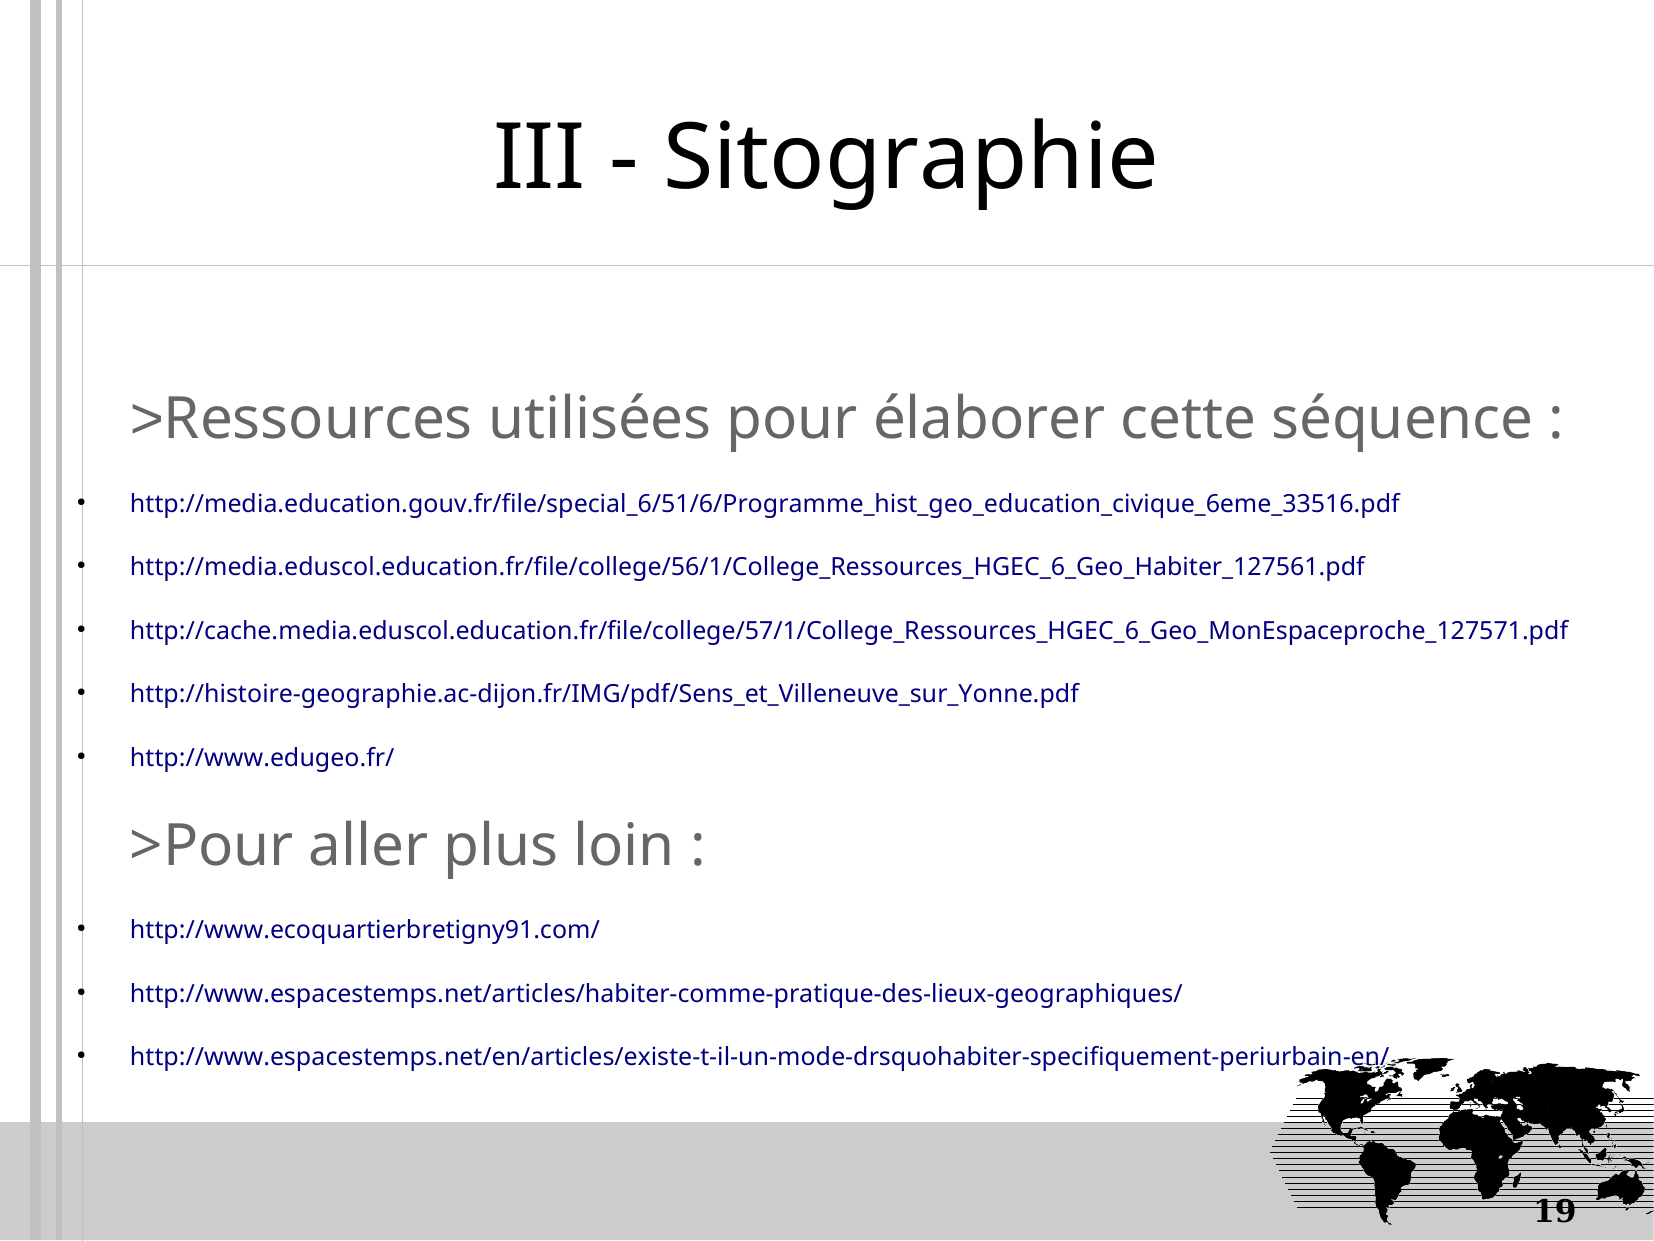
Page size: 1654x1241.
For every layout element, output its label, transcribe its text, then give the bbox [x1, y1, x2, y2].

picture [1293, 1189, 1654, 1235]
title III - Sitographie [82, 0, 1571, 290]
list >Ressources utilisées pour élaborer cette séquence : http://media.education.gouv.fr/file/special_6/51/6/Programme_hist_geo_education_civique_6eme_33516.pdf http://media.eduscol.education.fr/file/college/56/1/College_Ressources_HGEC_6_Geo_Habiter_127561.pdf http://cache.media.eduscol.education.fr/file/college/57/1/College_Ressources_HGEC_6_Geo_MonEspaceproche_127571.pdf http://histoire-geographie.ac-dijon.fr/IMG/pdf/Sens_et_Villeneuve_sur_Yonne.pdf http://www.edugeo.fr/ >Pour aller plus loin : http://www.ecoquartierbretigny91.com/ http://www.espacestemps.net/articles/habiter-comme-pratique-des-lieux-geographiques/ http://www.espacestemps.net/en/articles/existe-t-il-un-mode-drsquohabiter-specifiquement-periurbain-en/ [59, 290, 1654, 1189]
